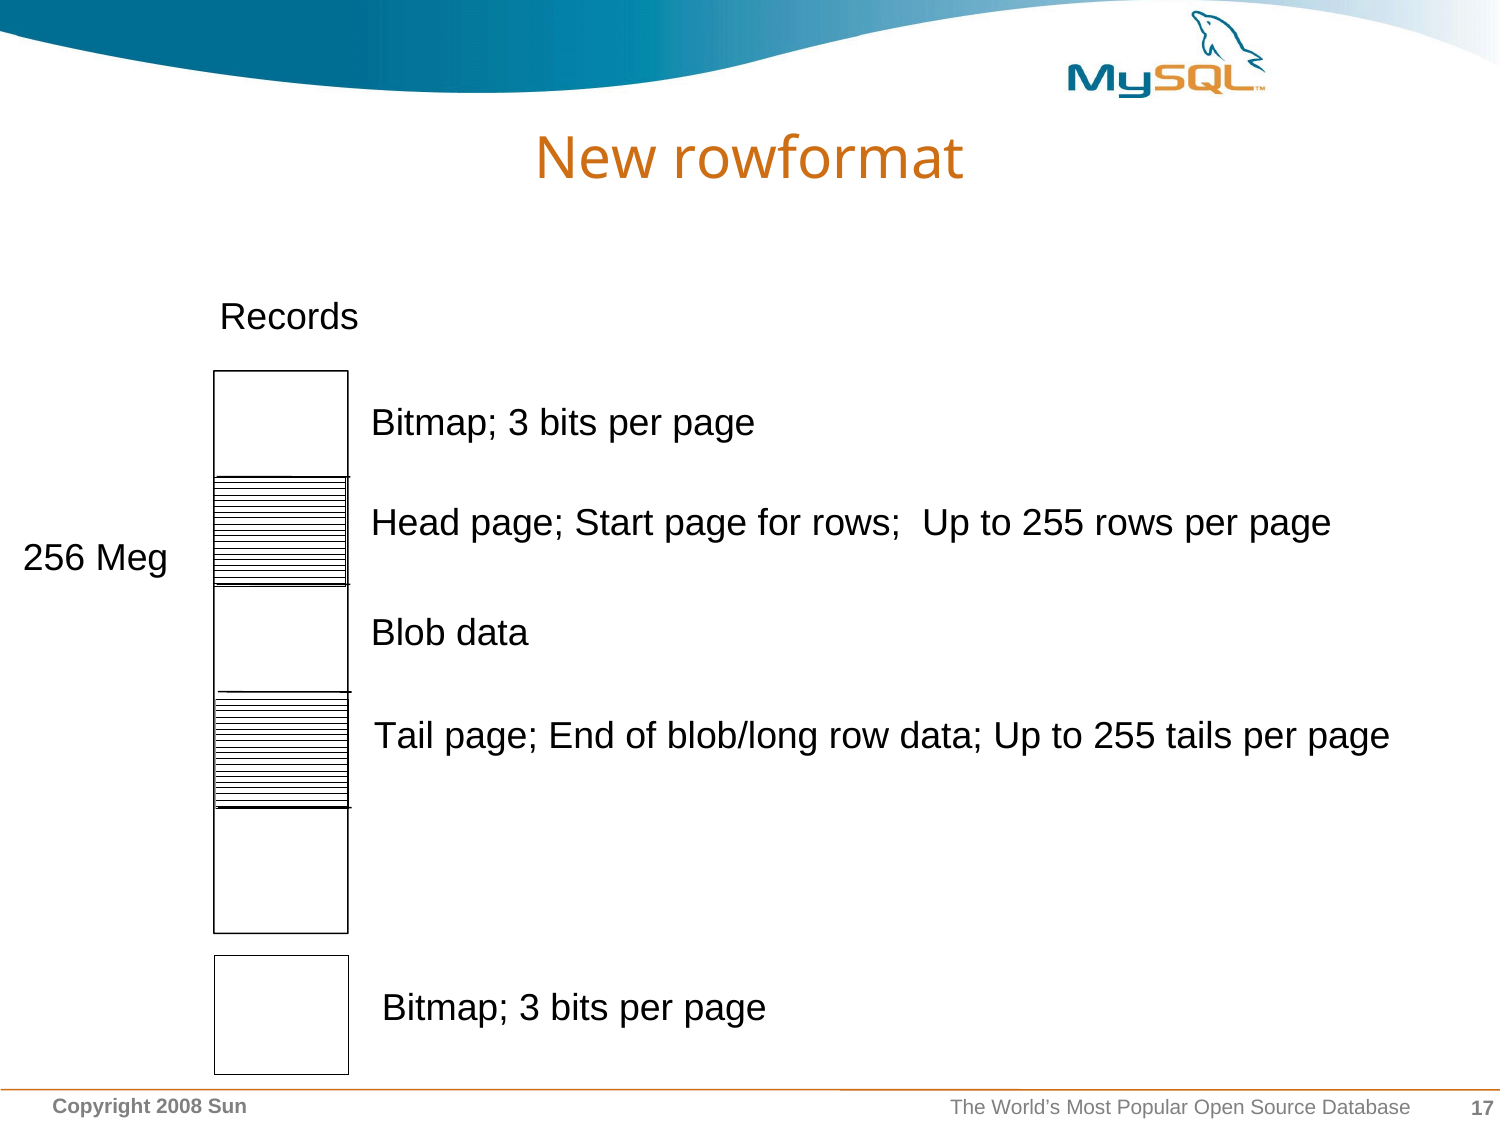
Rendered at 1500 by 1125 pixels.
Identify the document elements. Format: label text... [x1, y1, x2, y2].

picture [613, 0, 1500, 87]
picture [0, 31, 326, 87]
text_box Head page; Start page for rows; Up to 255 rows per page [356, 497, 1411, 595]
text_box Bitmap; 3 bits per page [356, 396, 949, 454]
picture [215, 699, 350, 812]
text_box Blob data [356, 607, 924, 673]
text_box [213, 370, 348, 476]
text_box [214, 955, 349, 1075]
picture [1075, 71, 1085, 87]
text_box 256 Meg [8, 531, 183, 589]
text_box Bitmap; 3 bits per page [367, 982, 960, 1039]
text_box [213, 586, 348, 934]
picture [1098, 71, 1107, 87]
picture [212, 476, 347, 589]
text_box Tail page; End of blob/long row data; Up to 255 tails per page [358, 710, 1447, 783]
title New rowformat [0, 87, 1500, 226]
text_box Records [204, 291, 374, 348]
